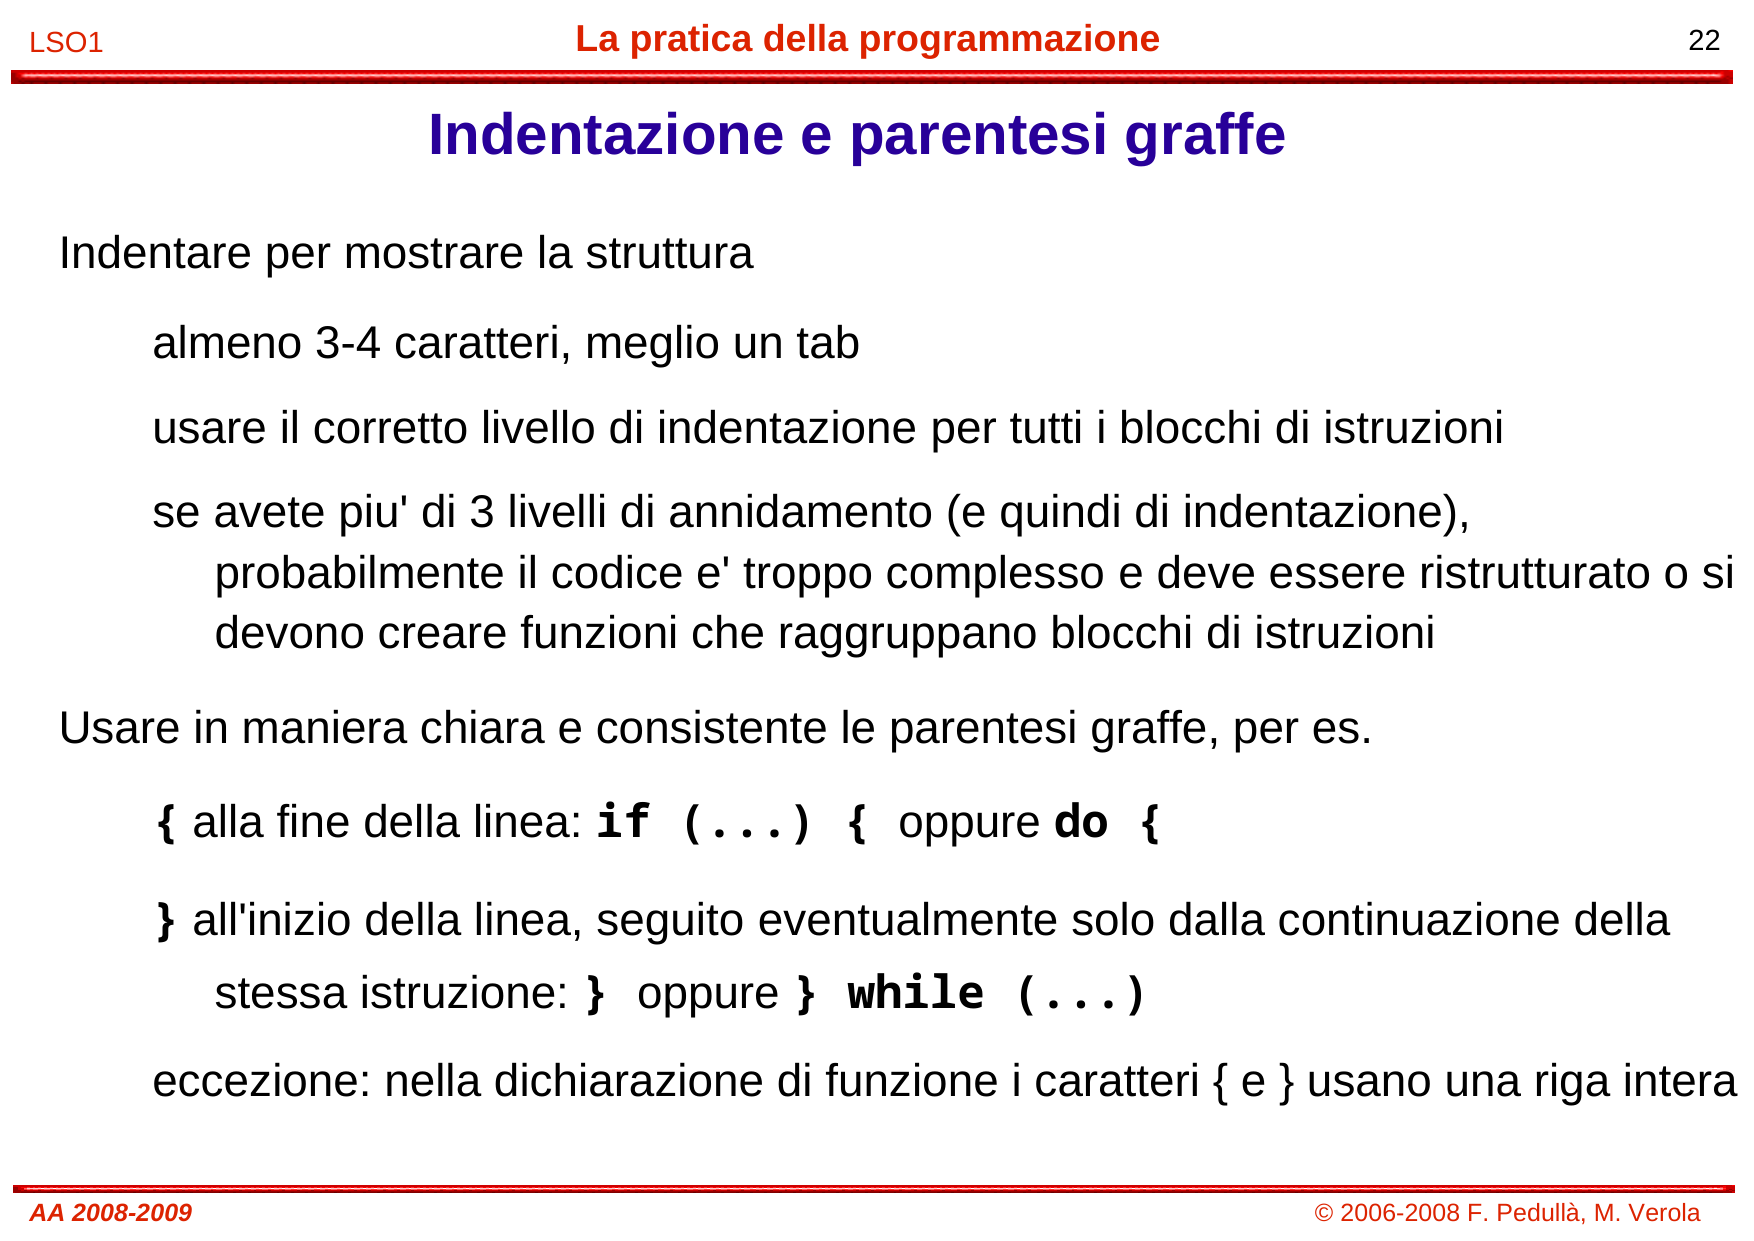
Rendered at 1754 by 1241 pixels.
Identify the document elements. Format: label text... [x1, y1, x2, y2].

text_box Indentazione e parentesi graffe [386, 98, 1330, 174]
picture [13, 1185, 1735, 1193]
list Indentare per mostrare la struttura almeno 3-4 caratteri, meglio un tab usare il corretto livello di indentazione per tutti i blocchi di istruzioni se avete piu' di 3 livelli di annidamento (e quindi di indentazione), probabilmente il codice e' troppo complesso e deve essere ristrutturato o si devono creare funzioni che raggruppano blocchi di istruzioni Usare in maniera chiara e consistente le parentesi graffe, per es. { alla fine della linea: if (...) { oppure do { } all'inizio della linea, seguito eventualmente solo dalla continuazione della stessa istruzione: } oppure } while (...) eccezione: nella dichiarazione di funzione i caratteri { e } usano una riga intera [58, 227, 1747, 1137]
picture [11, 70, 1733, 84]
